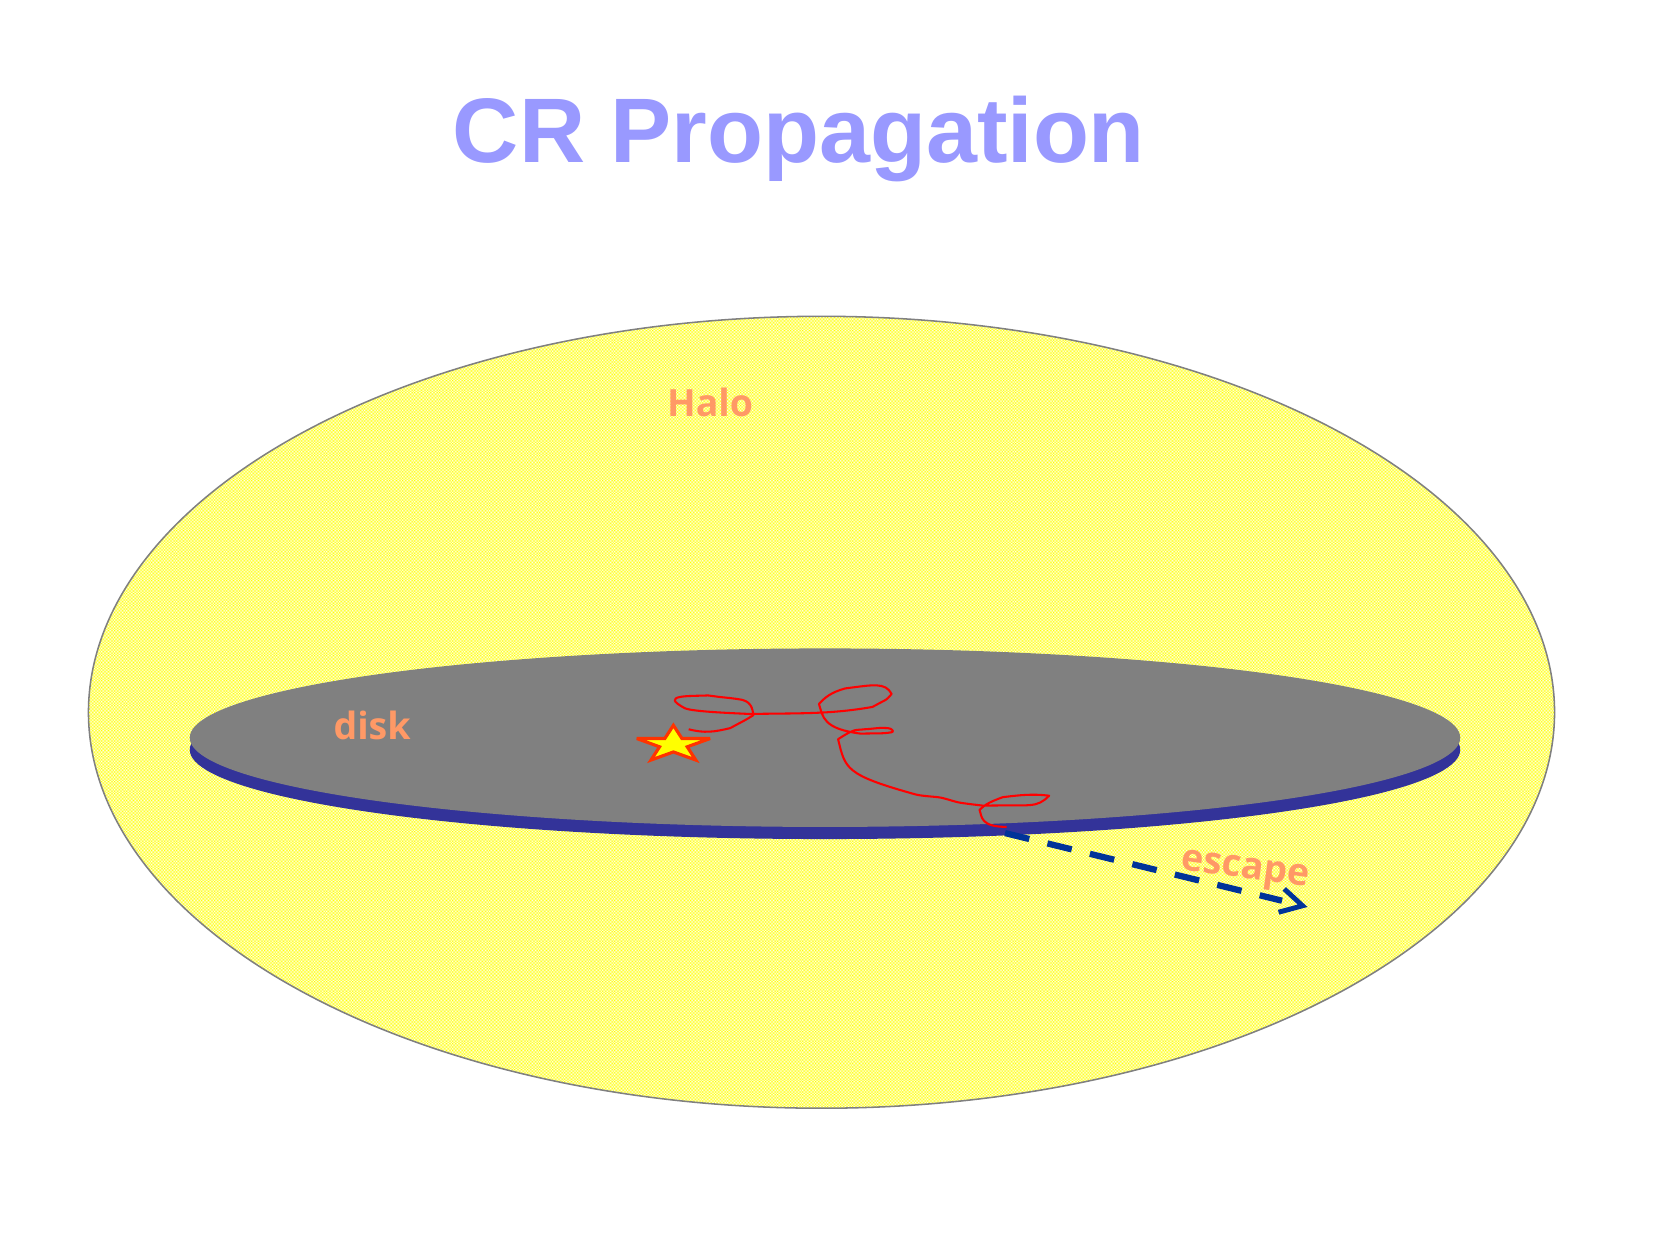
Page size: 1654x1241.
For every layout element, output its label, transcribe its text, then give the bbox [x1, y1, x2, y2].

text_box Halo [652, 368, 769, 435]
text_box [88, 316, 1555, 1109]
text_box disk [318, 691, 426, 759]
title CR Propagation [96, 27, 1503, 235]
text_box escape [1162, 819, 1330, 908]
